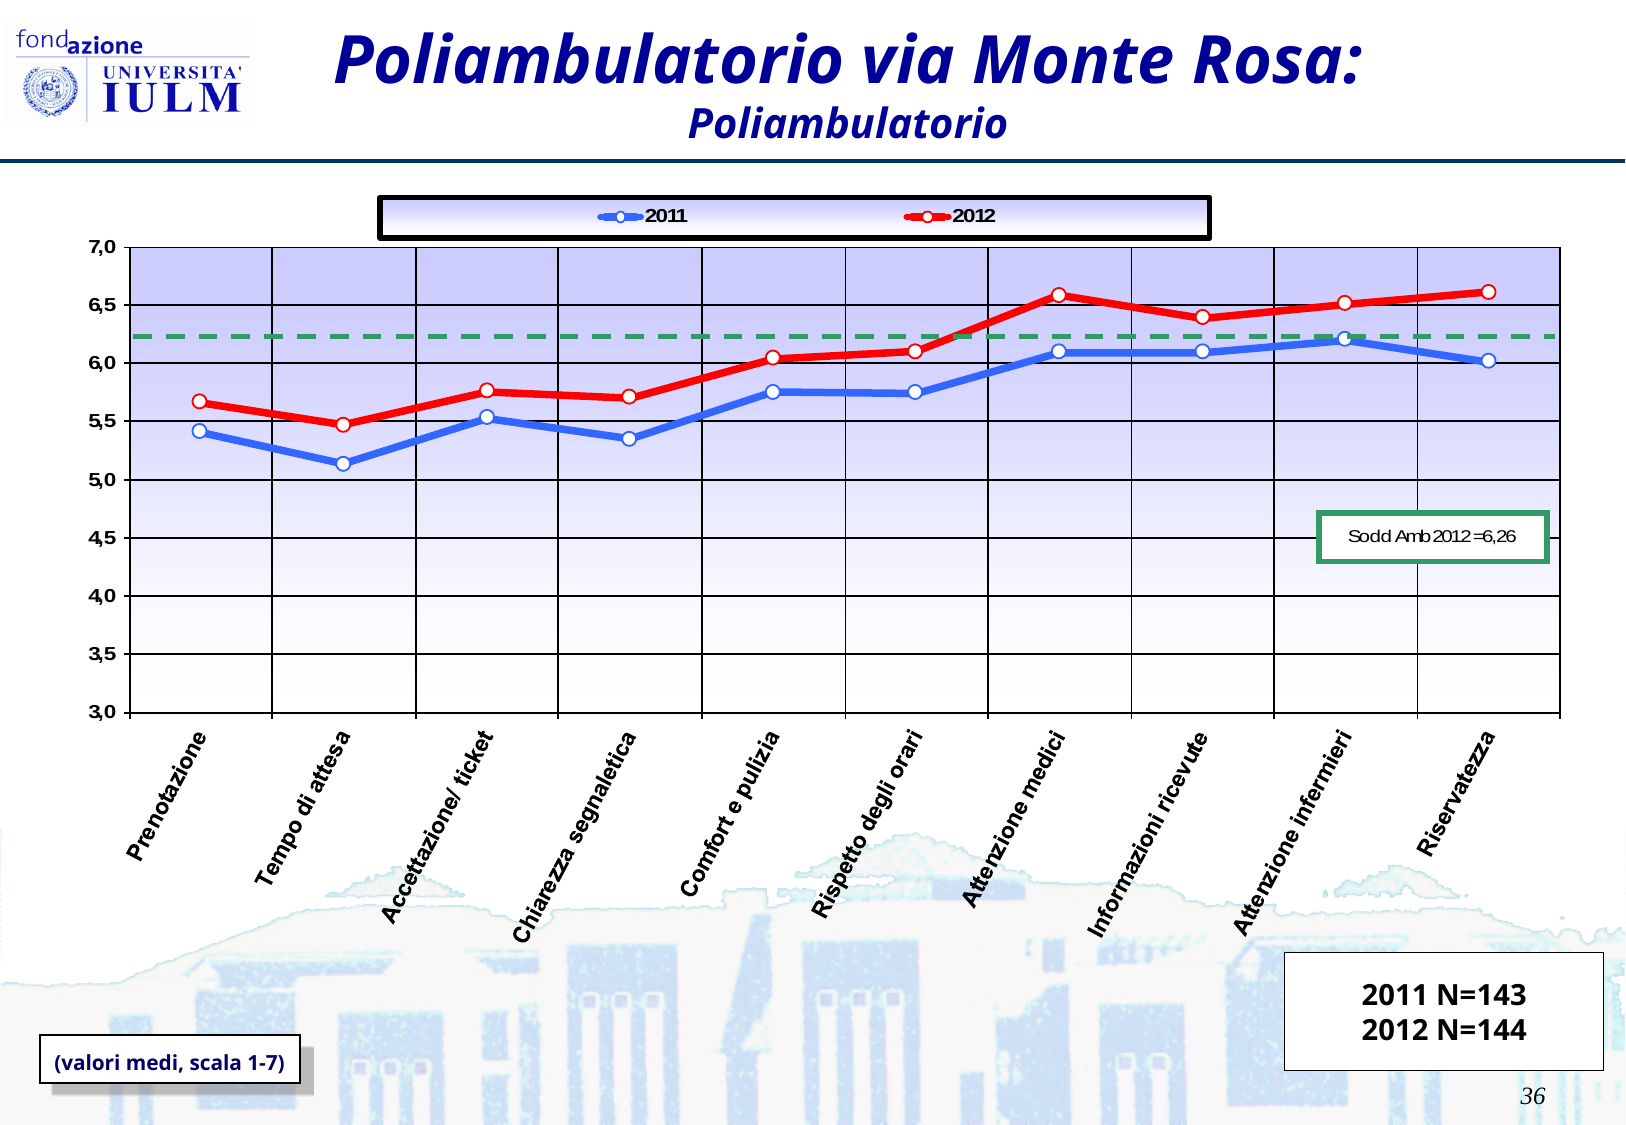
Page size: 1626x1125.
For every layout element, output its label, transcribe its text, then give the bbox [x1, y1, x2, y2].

text_box Poliambulatorio via Monte Rosa: Poliambulatorio [304, 18, 1392, 144]
picture [46, 184, 1564, 1125]
picture [5, 19, 256, 127]
text_box 2011 N=143 2012 N=144 [1284, 952, 1604, 1071]
